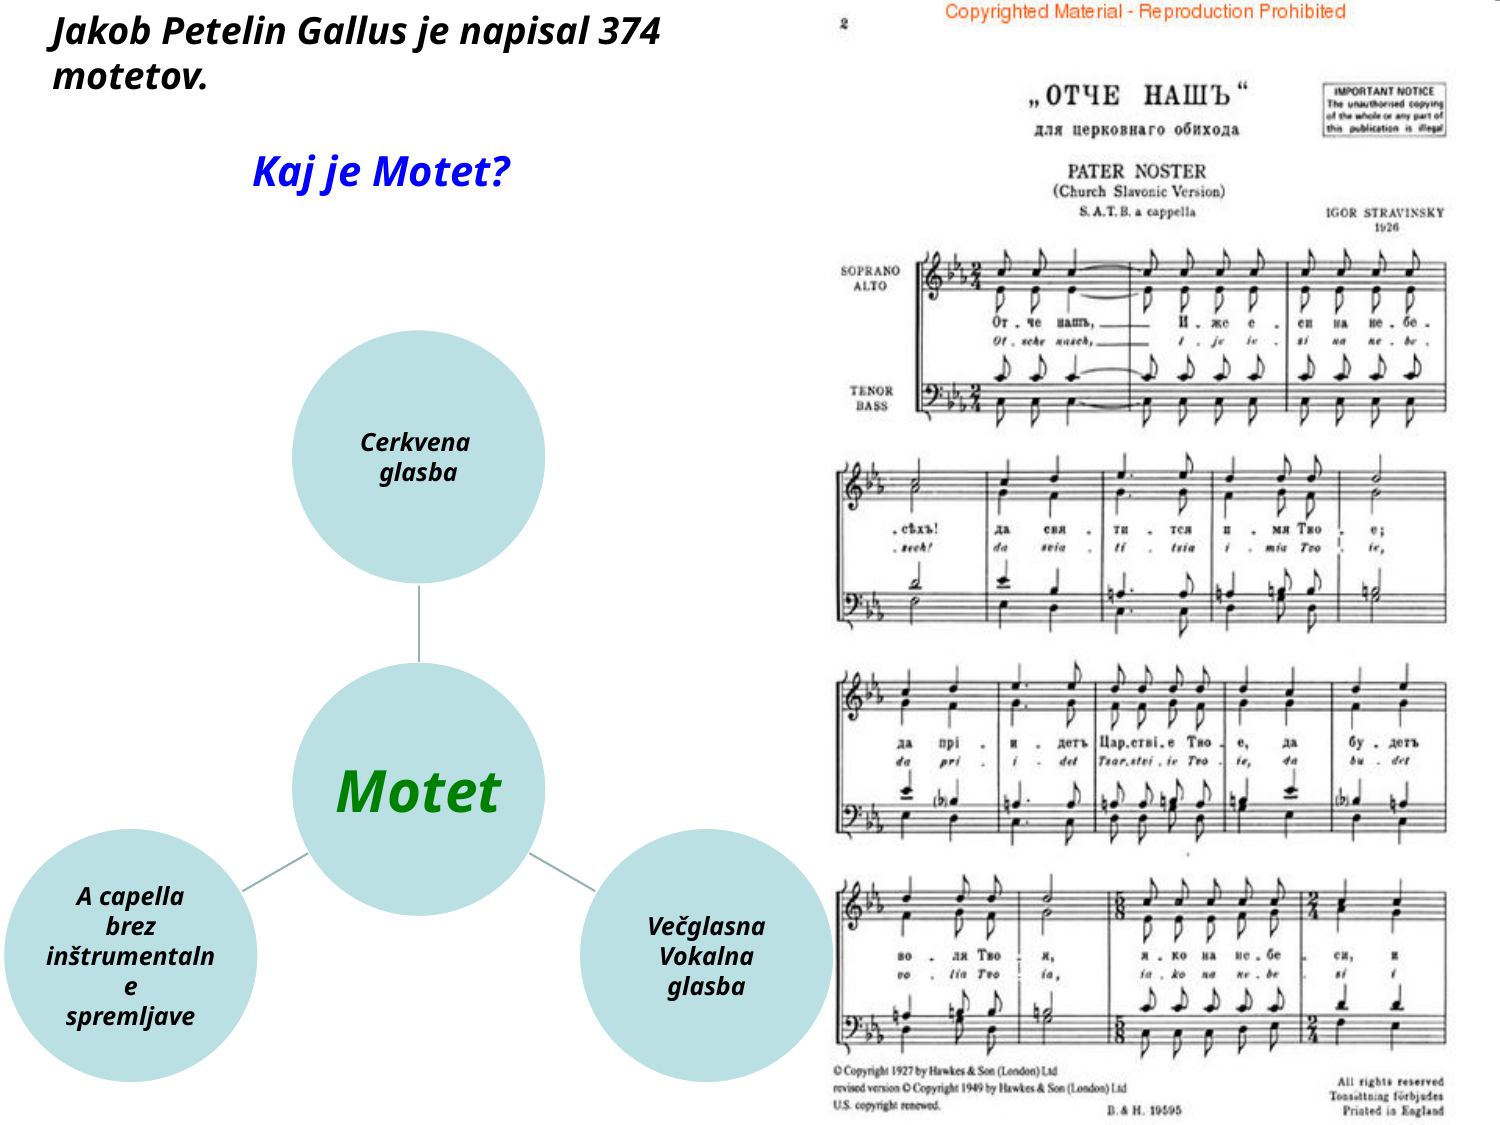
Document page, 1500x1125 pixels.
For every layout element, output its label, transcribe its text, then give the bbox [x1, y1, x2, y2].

text_box Kaj je Motet? [137, 137, 625, 203]
text_box Jakob Petelin Gallus je napisal 374 motetov. [37, 0, 800, 105]
text_box Motet [291, 661, 547, 917]
text_box Večglasna Vokalna glasba [578, 827, 835, 1084]
text_box A capella brez inštrumentalne spremljave [3, 827, 259, 1084]
picture [798, 0, 1500, 1125]
text_box Cerkvena glasba [291, 329, 547, 585]
